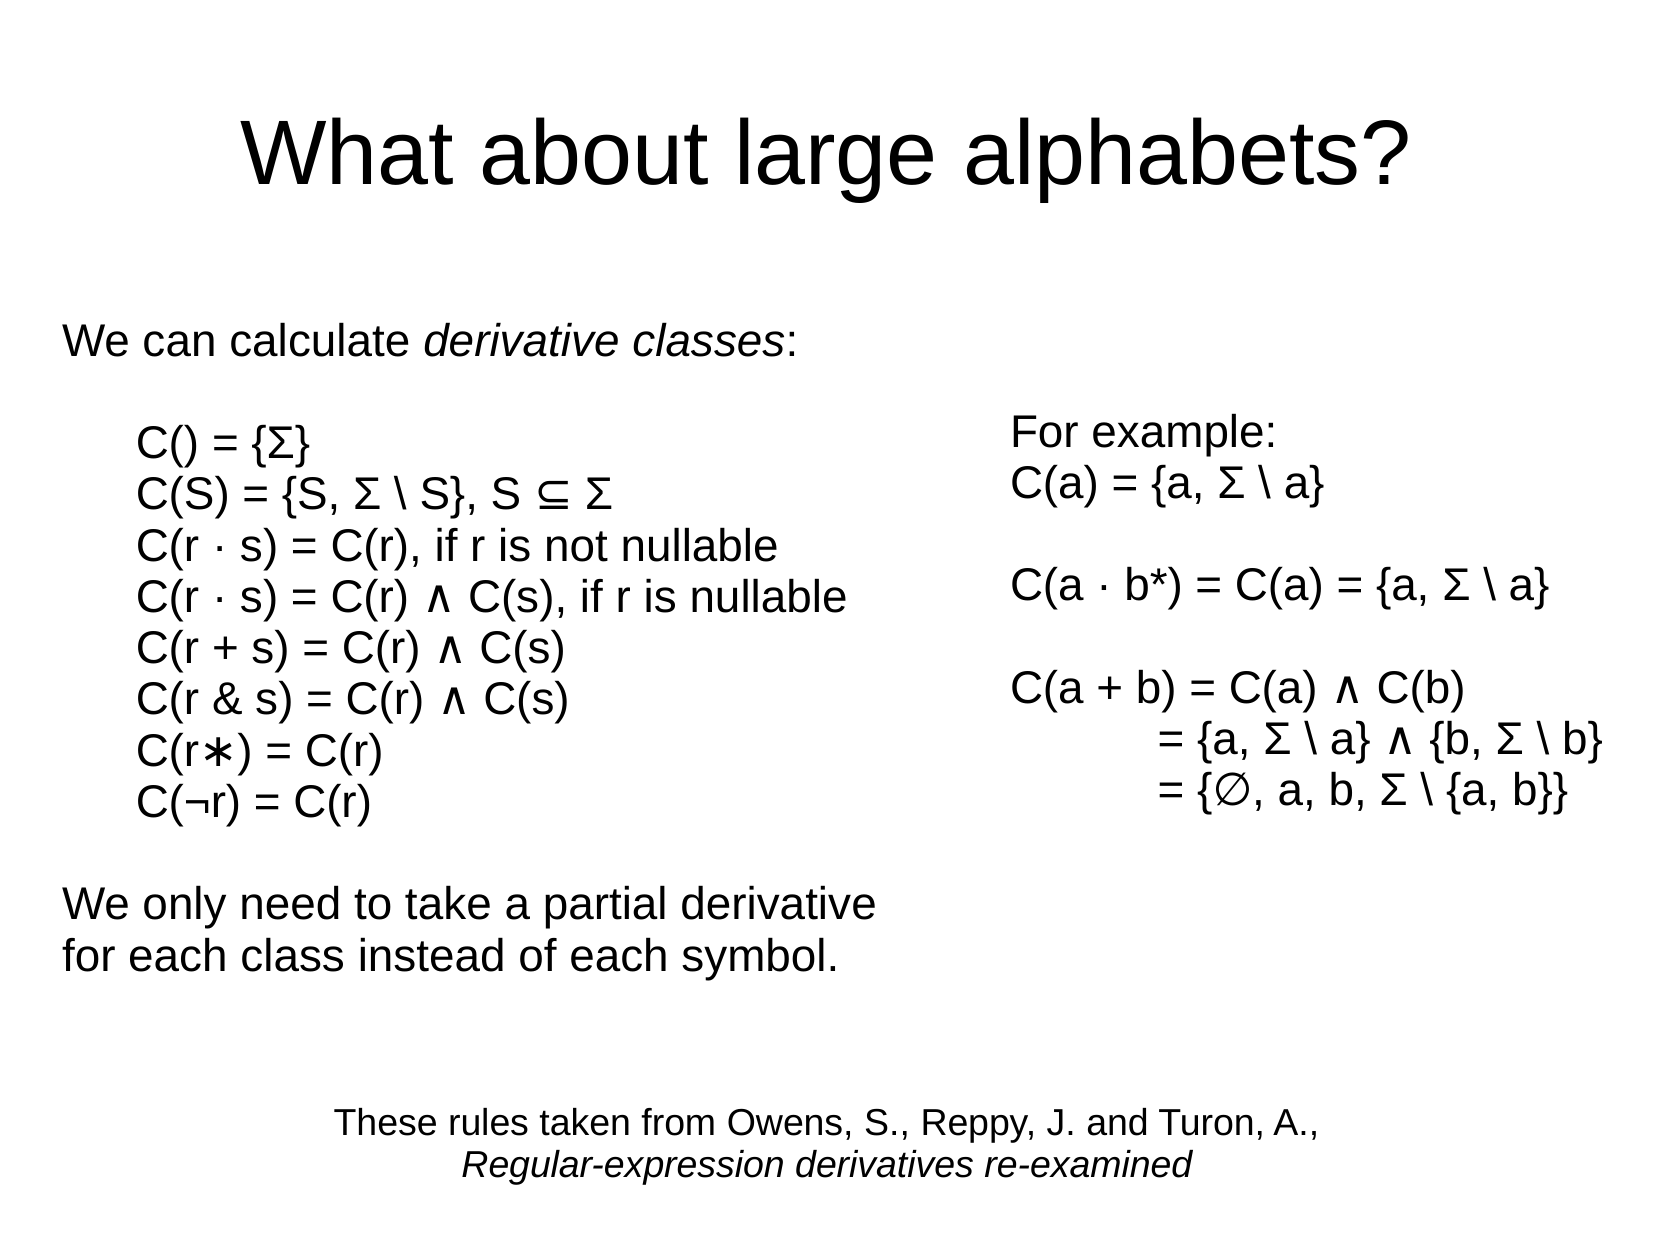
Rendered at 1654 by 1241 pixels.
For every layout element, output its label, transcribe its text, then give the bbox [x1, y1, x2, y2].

text_box We can calculate derivative classes: C() = {Σ} C(S) = {S, Σ \ S}, S ⊆ Σ C(r · s) = C(r), if r is not nullable C(r · s) = C(r) ∧ C(s), if r is nullable C(r + s) = C(r) ∧ C(s) C(r & s) = C(r) ∧ C(s) C(r∗) = C(r) C(¬r) = C(r) We only need to take a partial derivative for each class instead of each symbol. [47, 307, 934, 1016]
title What about large alphabets? [82, 49, 1571, 257]
text_box For example: C(a) = {a, Σ \ a} C(a · b*) = C(a) = {a, Σ \ a} C(a + b) = C(a) ∧ C(b) = {a, Σ \ a} ∧ {b, Σ \ b} = {∅, a, b, Σ \ {a, b}} [995, 398, 1619, 875]
text_box These rules taken from Owens, S., Reppy, J. and Turon, A., Regular-expression derivatives re-examined [318, 1094, 1335, 1193]
